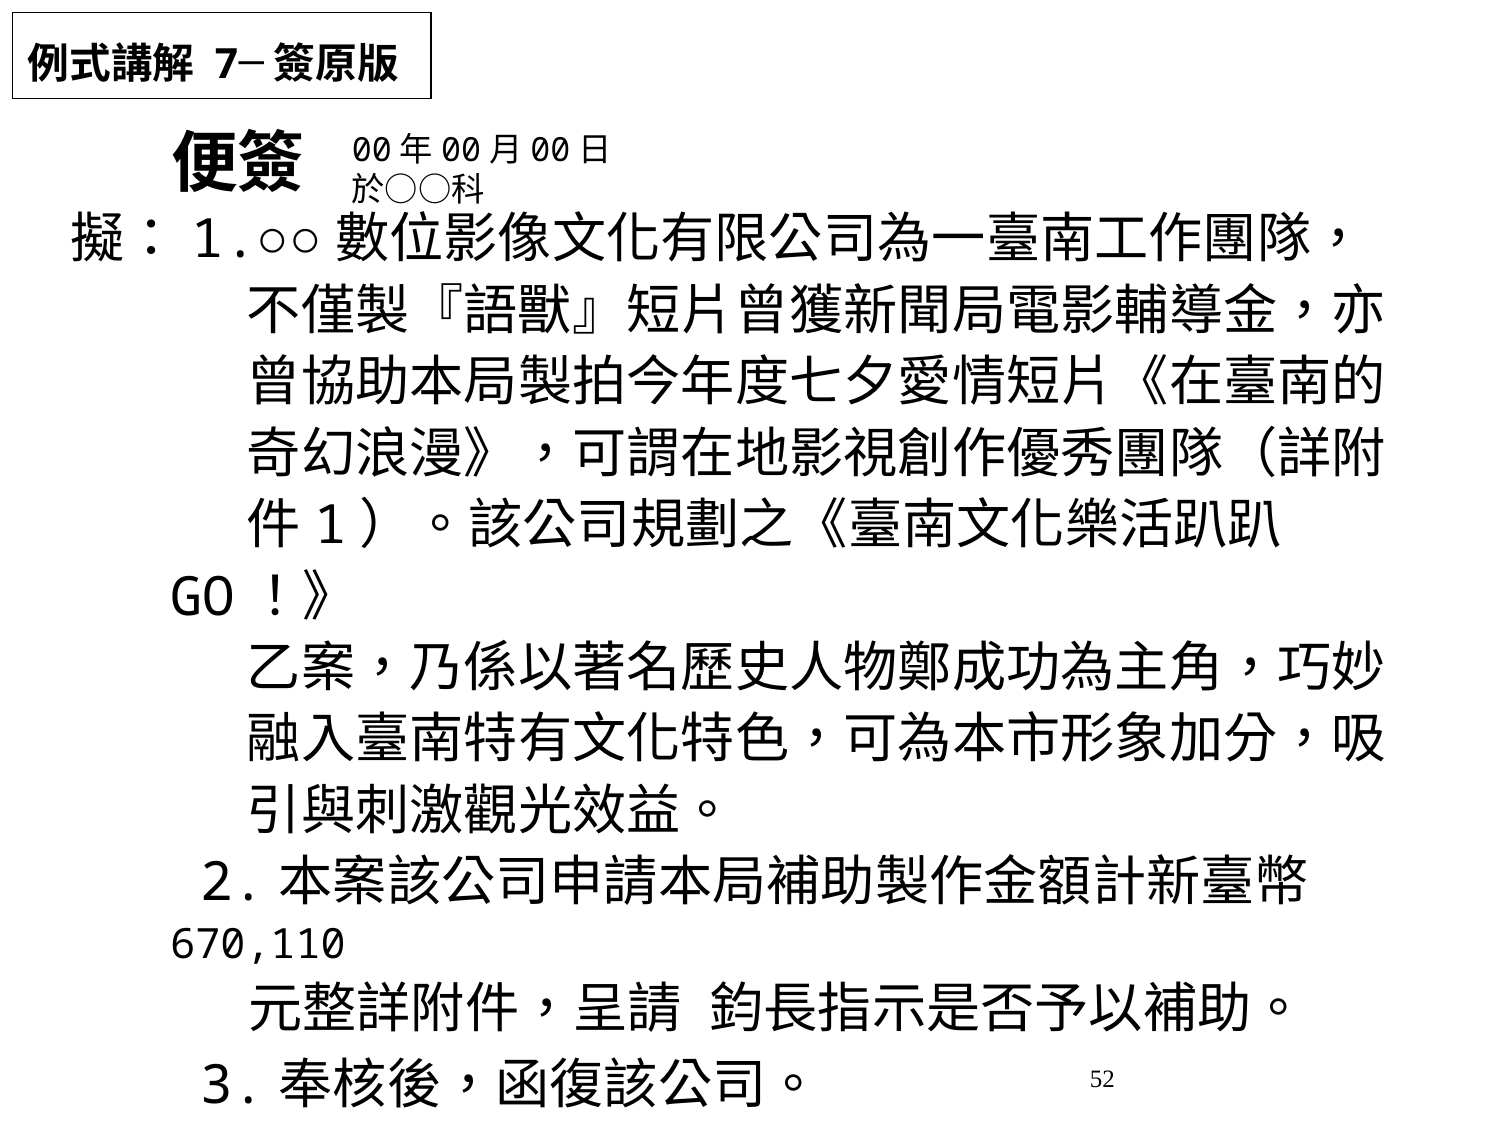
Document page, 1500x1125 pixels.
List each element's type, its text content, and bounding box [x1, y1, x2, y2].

text_box 00年00月00日 於○○科 [336, 121, 644, 216]
text_box 例式講解 7─簽原版 [12, 12, 431, 99]
text_box 擬：1.○○數位影像文化有限公司為一臺南工作團隊， 不僅製『語獸』短片曾獲新聞局電影輔導金，亦 曾協助本局製拍今年度七夕愛情短片《在臺南的 奇幻浪漫》，可謂在地影視創作優秀團隊（詳附 件1）。該公司規劃之《臺南文化樂活趴趴GO！》 乙案，乃係以著名歷史人物鄭成功為主角，巧妙 融入臺南特有文化特色，可為本市形象加分，吸 引與刺激觀光效益。 2.本案該公司申請本局補助製作金額計新臺幣670,110 元整詳附件，呈請 鈞長指示是否予以補助。 3.奉核後，函復該公司。 [55, 189, 1431, 1123]
text_box 便簽 [156, 111, 325, 208]
text_box [557, 117, 1105, 179]
